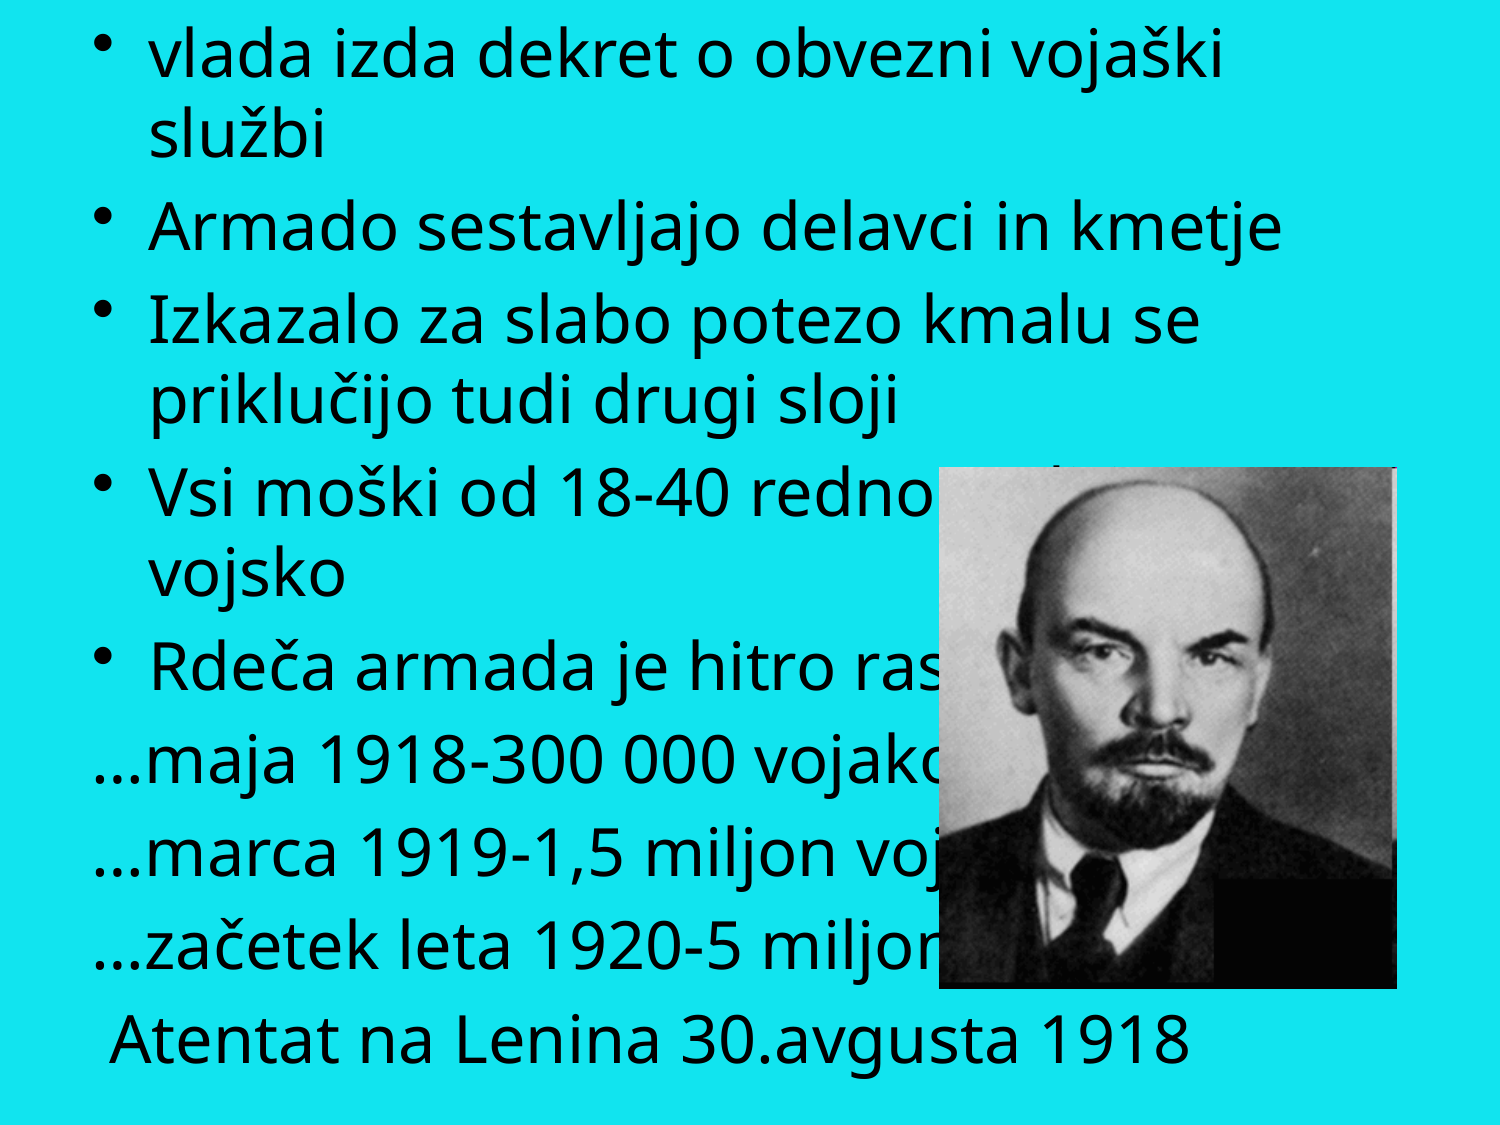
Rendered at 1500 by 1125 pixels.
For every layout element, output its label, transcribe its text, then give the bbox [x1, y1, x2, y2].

list vlada izda dekret o obvezni vojaški službi Armado sestavljajo delavci in kmetje Izkazalo za slabo potezo kmalu se priklučijo tudi drugi sloji Vsi moški od 18-40 redno vaditi za vojsko Rdeča armada je hitro rasla …maja 1918-300 000 vojakov …marca 1919-1,5 miljon vojakov …začetek leta 1920-5 miljonov vojakov Atentat na Lenina 30.avgusta 1918 [76, 2, 1427, 1125]
picture [939, 467, 1397, 989]
